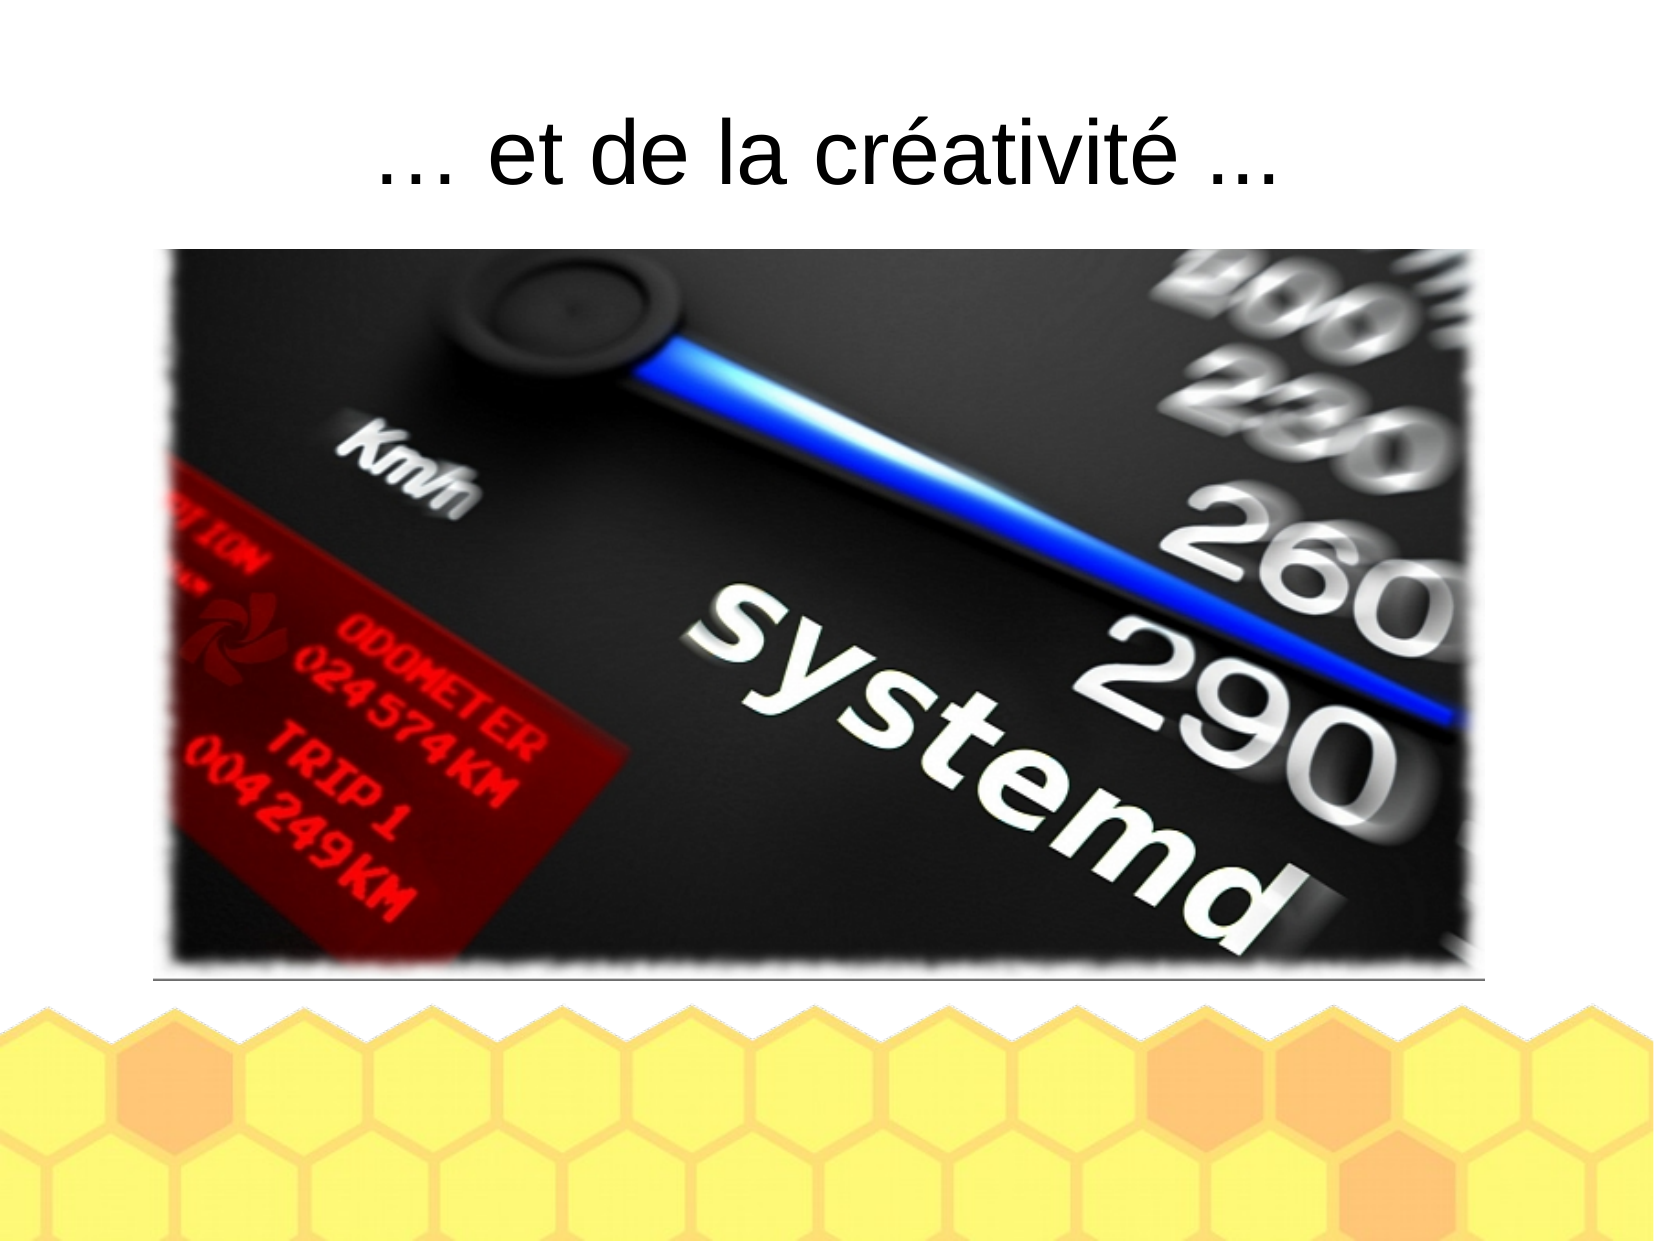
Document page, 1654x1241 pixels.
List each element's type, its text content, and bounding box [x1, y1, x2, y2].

picture [0, 1001, 1654, 1241]
picture [153, 249, 1485, 981]
title … et de la créativité ... [82, 49, 1571, 257]
